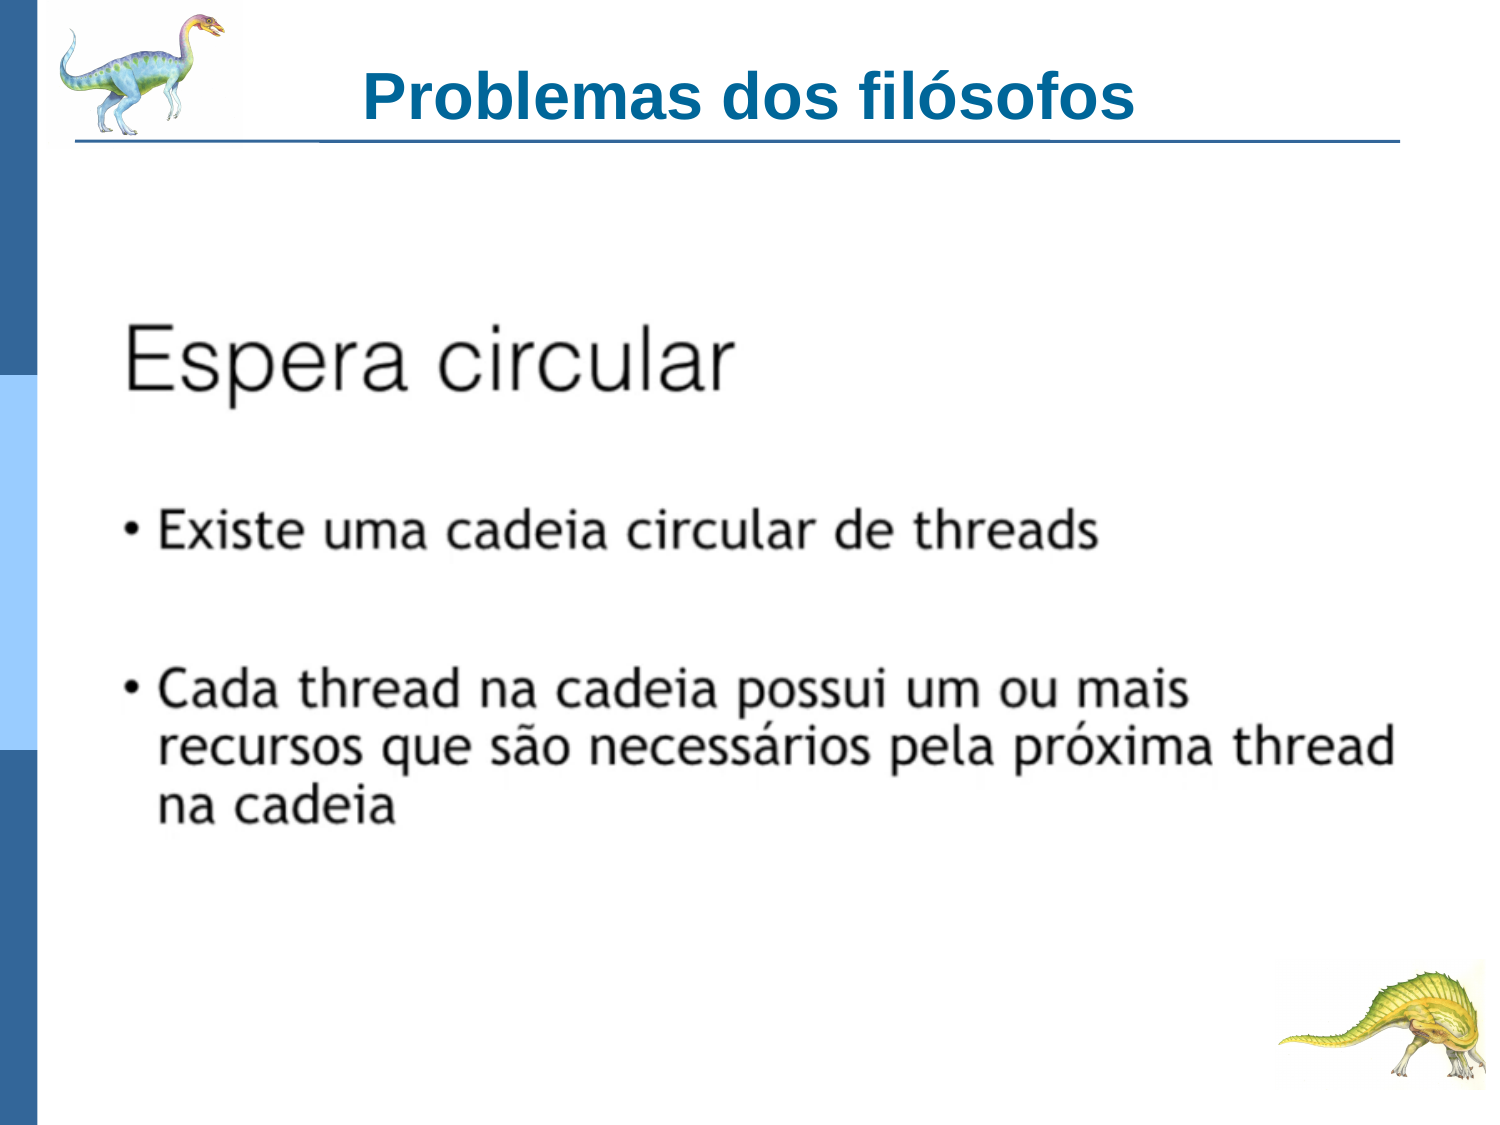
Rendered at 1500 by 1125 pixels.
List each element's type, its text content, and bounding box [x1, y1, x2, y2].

picture [1275, 959, 1486, 1090]
picture [46, 0, 243, 149]
picture [94, 295, 1440, 898]
text_box Problemas dos filósofos [75, 45, 1426, 141]
